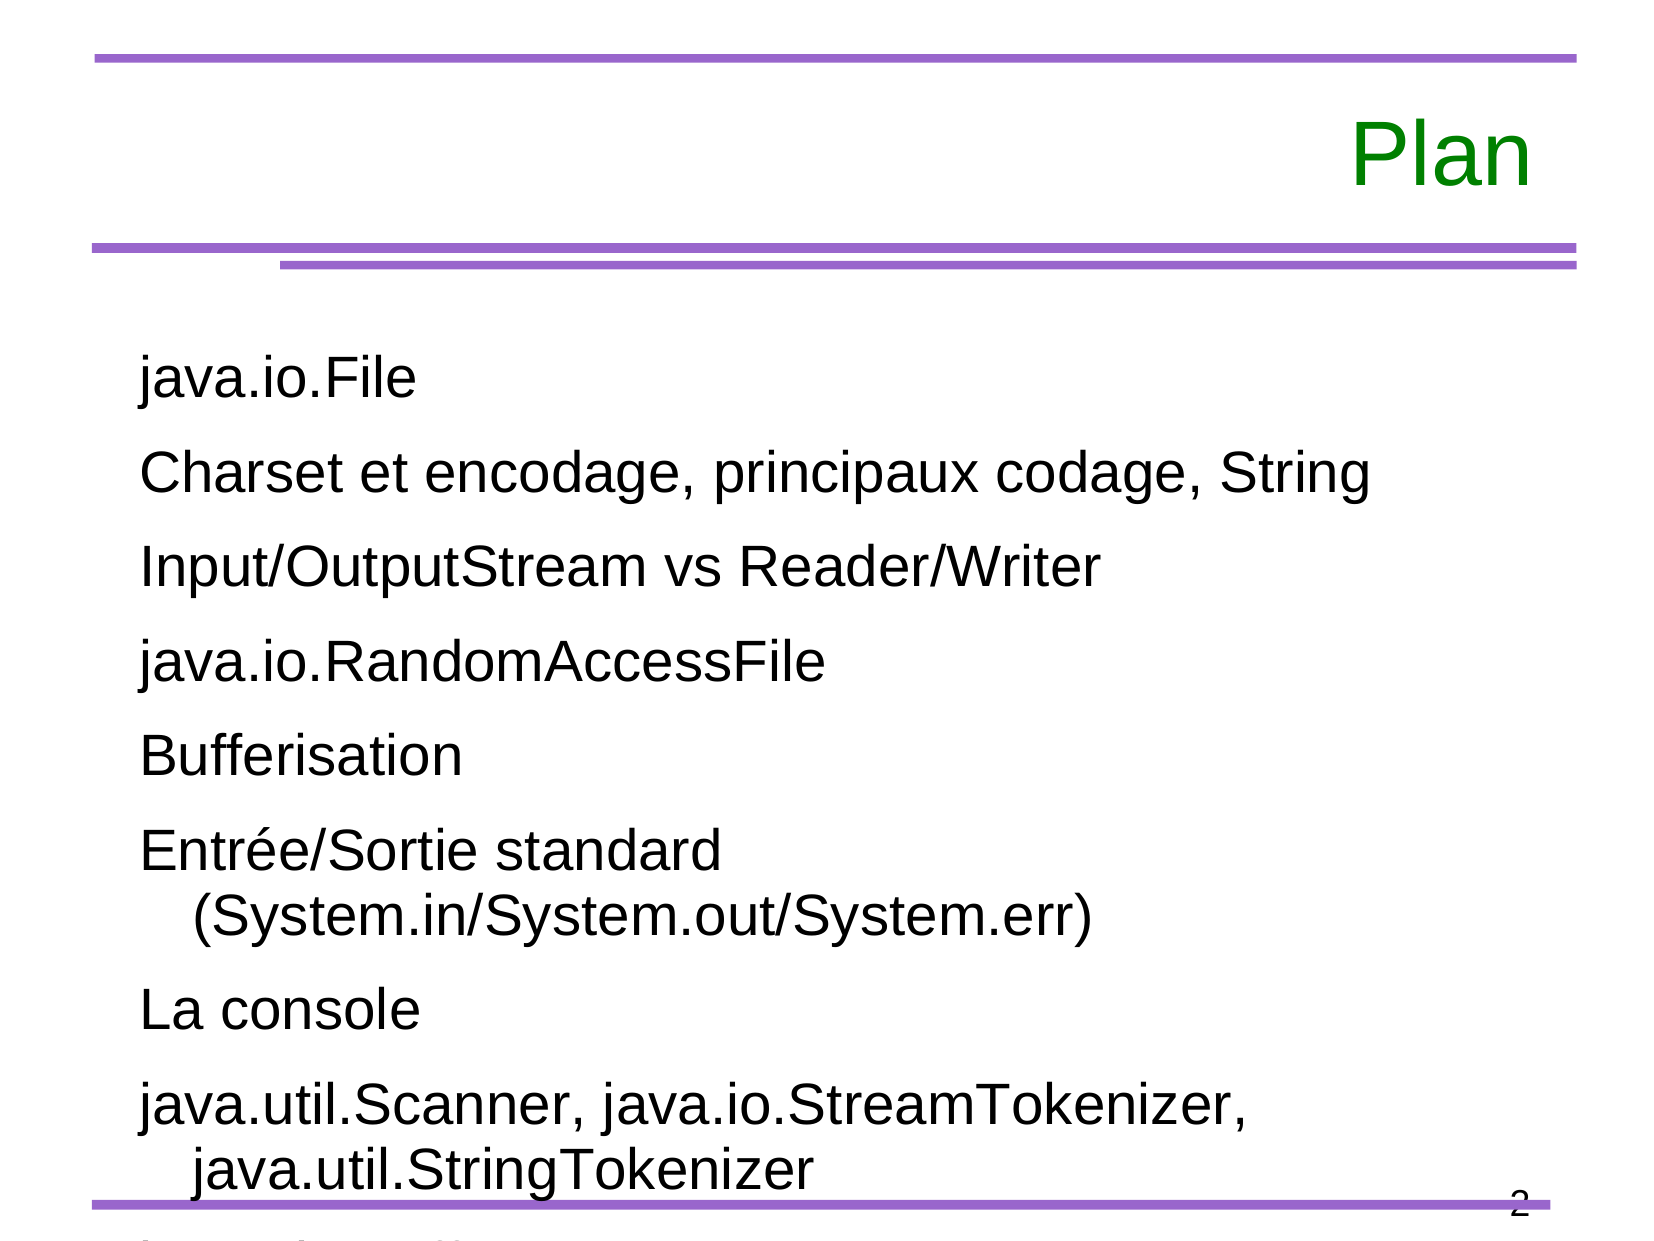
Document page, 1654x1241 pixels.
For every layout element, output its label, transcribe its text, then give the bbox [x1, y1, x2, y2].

list java.io.File Charset et encodage, principaux codage, String Input/OutputStream vs Reader/Writer java.io.RandomAccessFile Bufferisation Entrée/Sortie standard (System.in/System.out/System.err) La console java.util.Scanner, java.io.StreamTokenizer, java.util.StringTokenizer java.nio.Buffer FileChannel & MappedByteBuffer DataInput/DataOuput Serialization [121, 344, 1534, 1241]
title Plan [121, 49, 1534, 257]
